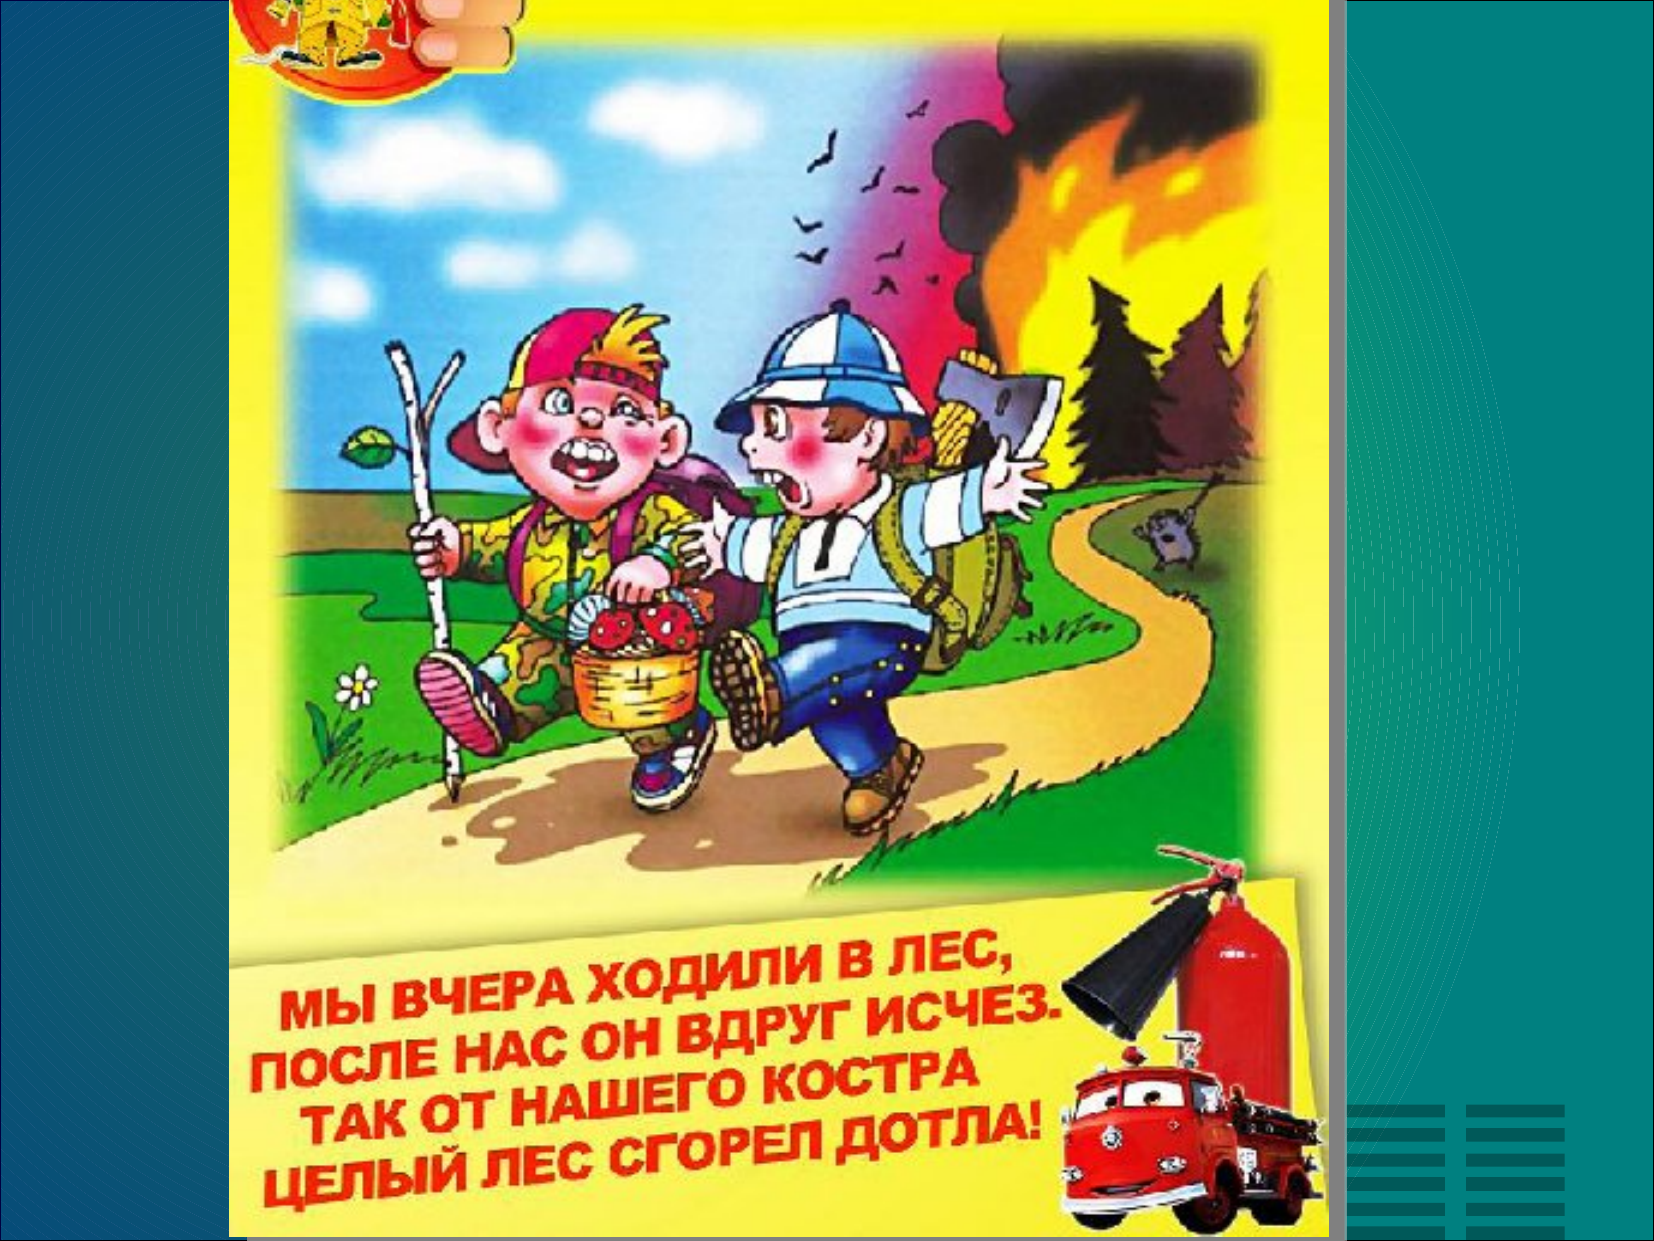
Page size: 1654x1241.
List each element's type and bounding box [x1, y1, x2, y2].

picture [229, 0, 1329, 1237]
